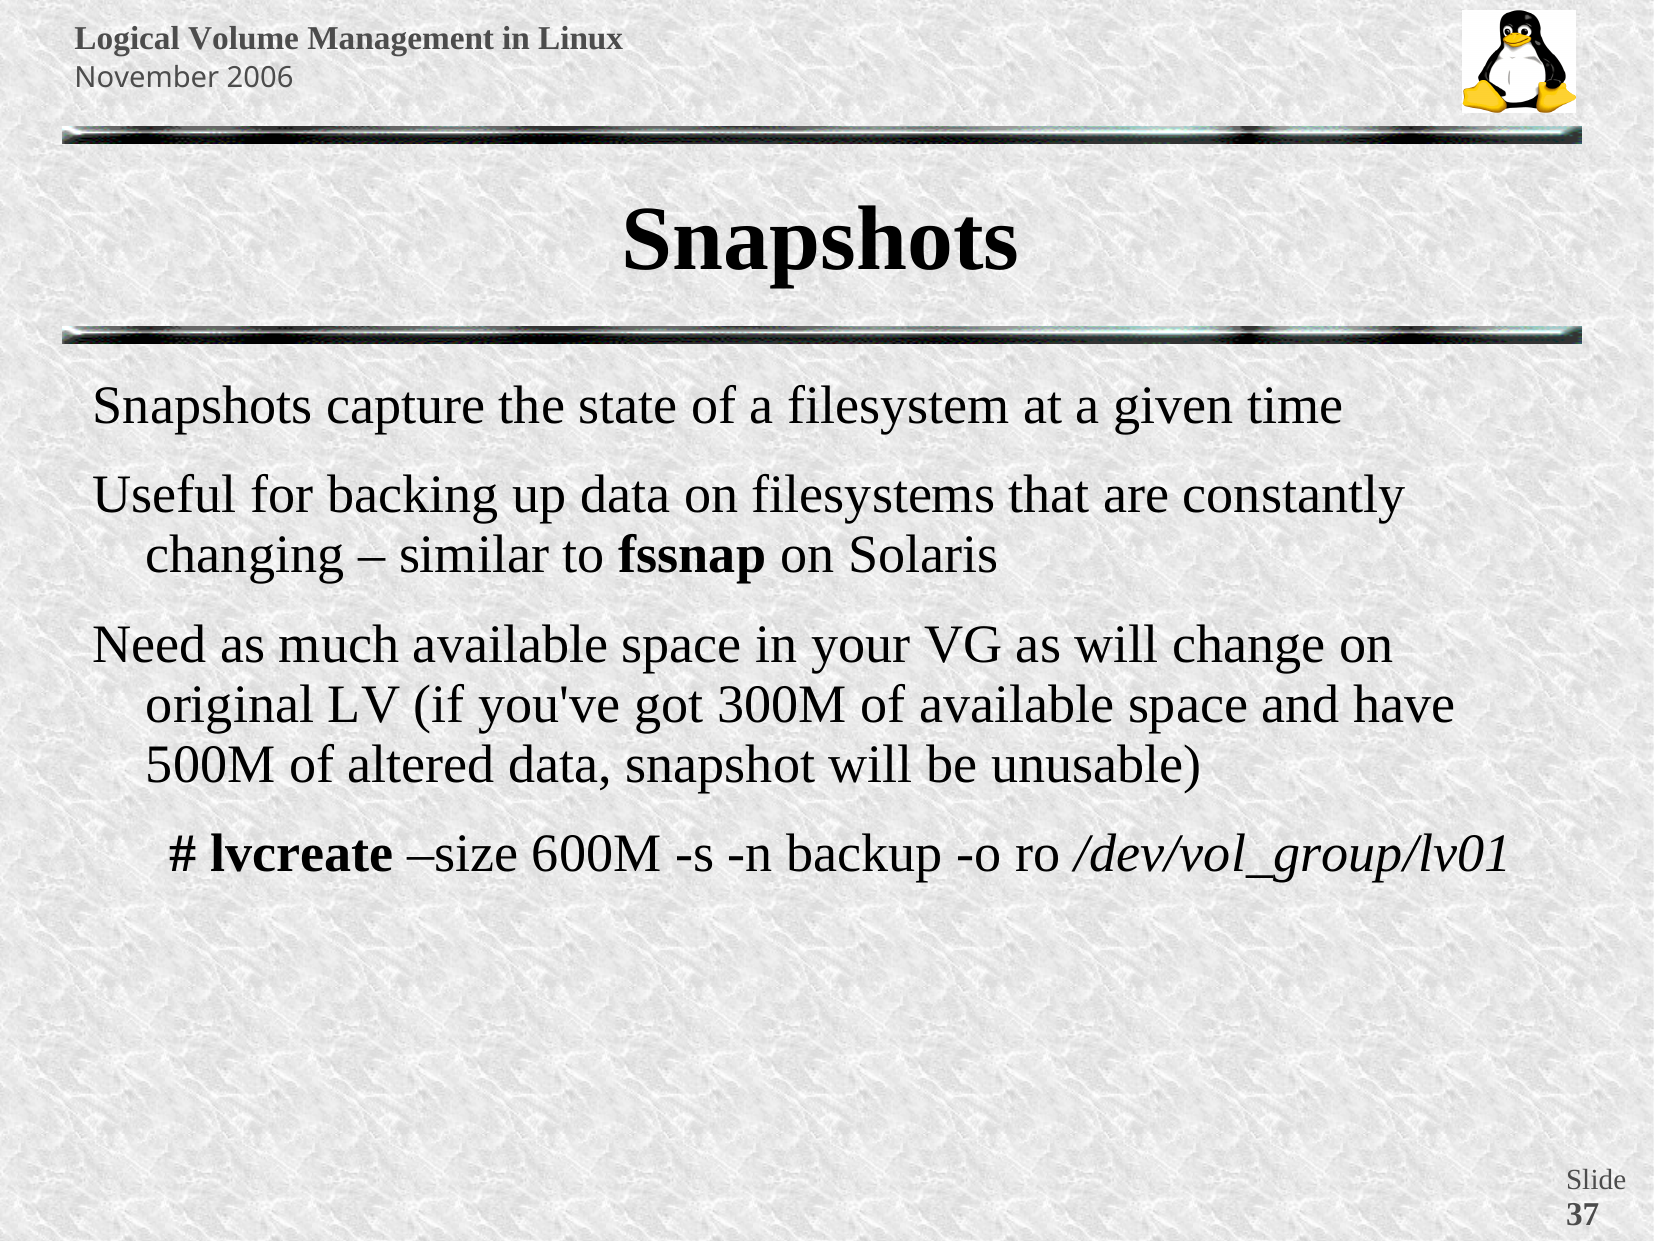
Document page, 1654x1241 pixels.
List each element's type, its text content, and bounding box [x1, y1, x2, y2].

list Snapshots capture the state of a filesystem at a given time Useful for backing up data on filesystems that are constantly changing – similar to fssnap on Solaris Need as much available space in your VG as will change on original LV (if you've got 300M of available space and have 500M of altered data, snapshot will be unusable) # lvcreate –size 600M -s -n backup -o ro /dev/vol_group/lv01 [75, 375, 1564, 1082]
title Snapshots [59, 156, 1582, 320]
picture [0, 0, 1654, 1241]
